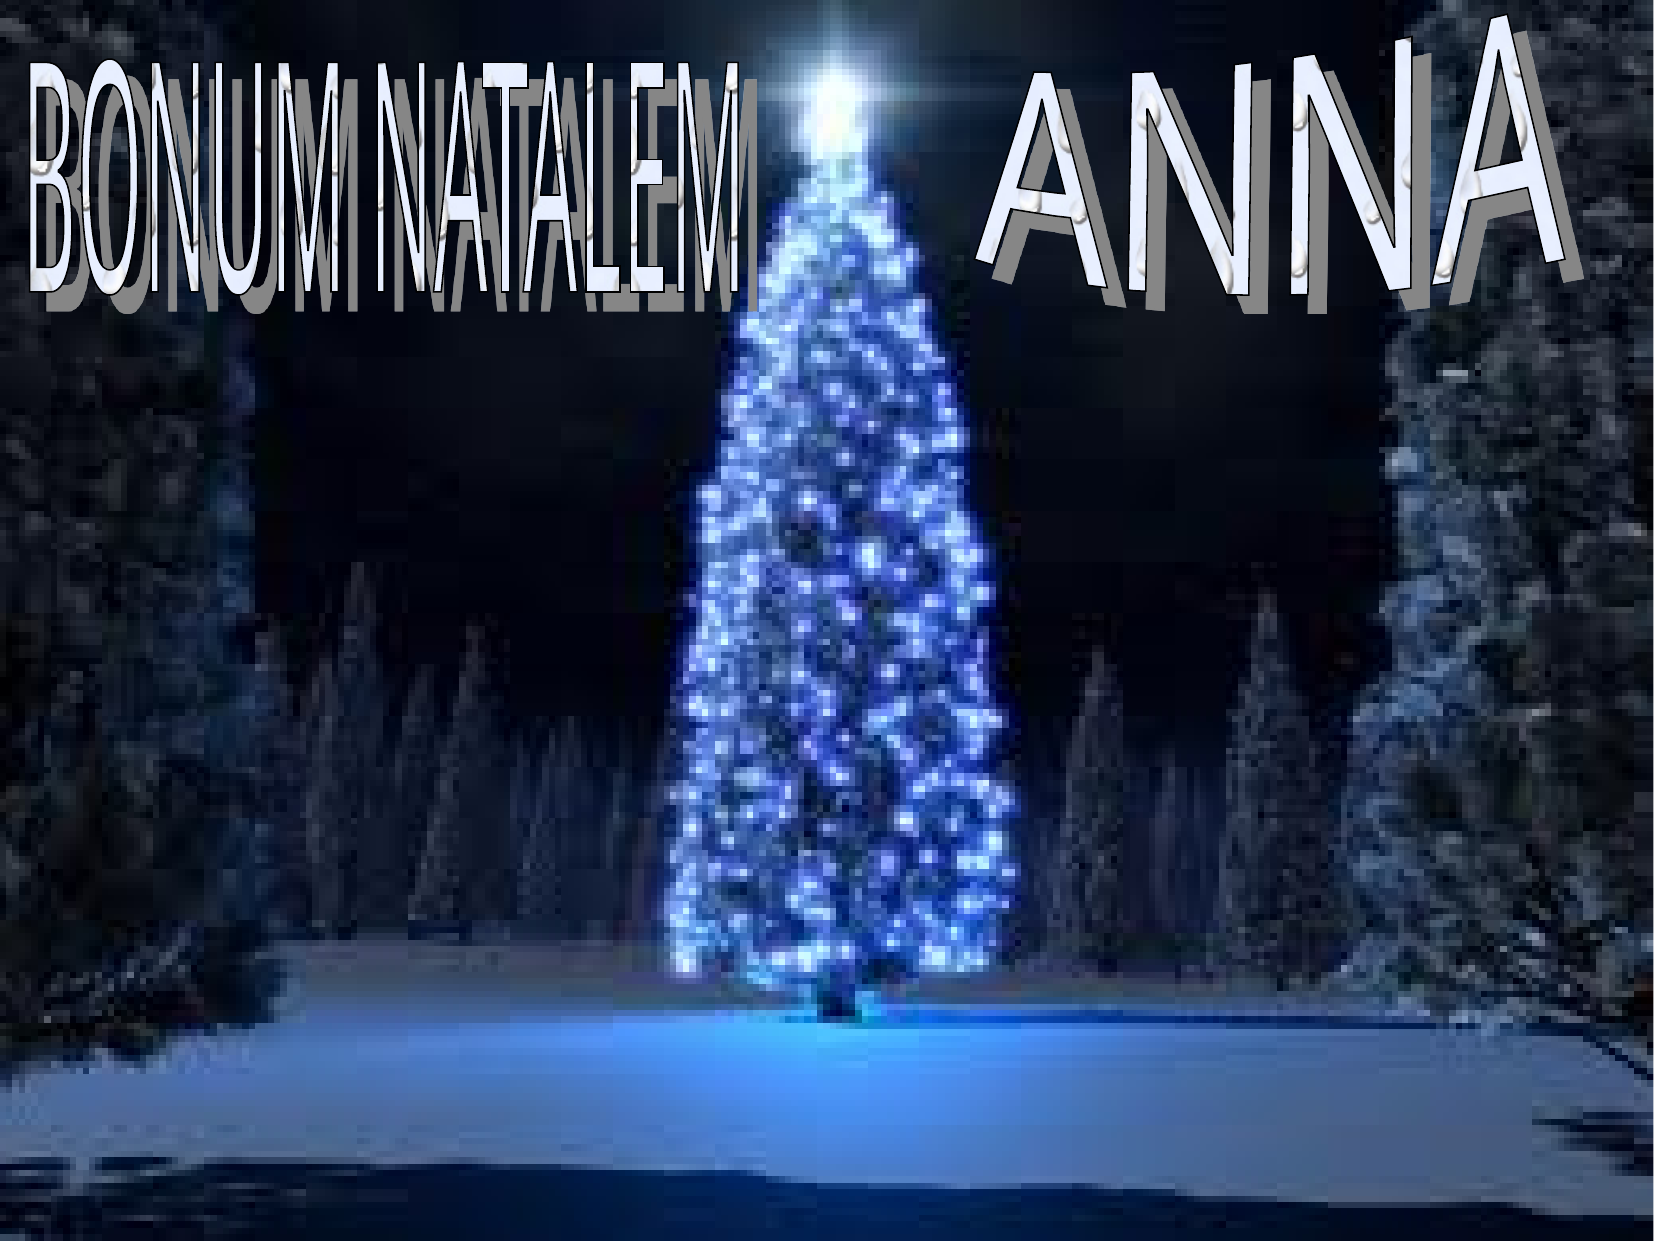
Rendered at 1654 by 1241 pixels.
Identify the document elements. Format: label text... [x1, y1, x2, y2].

text_box BONUM NATALEM [585, 62, 620, 292]
text_box BONUM NATALEM [677, 62, 739, 292]
text_box BONUM NATALEM [377, 62, 426, 292]
text_box BONUM NATALEM [81, 59, 138, 296]
text_box ANNA [1431, 14, 1565, 286]
text_box ANNA [974, 71, 1108, 288]
picture [0, 0, 1654, 1241]
text_box ANNA [1128, 62, 1252, 296]
text_box BONUM NATALEM [151, 62, 200, 292]
text_box BONUM NATALEM [433, 61, 488, 292]
text_box BONUM NATALEM [482, 62, 529, 292]
text_box BONUM NATALEM [29, 62, 72, 292]
text_box BONUM NATALEM [215, 62, 262, 296]
text_box BONUM NATALEM [630, 62, 665, 292]
text_box BONUM NATALEM [523, 61, 578, 292]
text_box ANNA [1290, 36, 1413, 295]
text_box BONUM NATALEM [277, 62, 339, 292]
